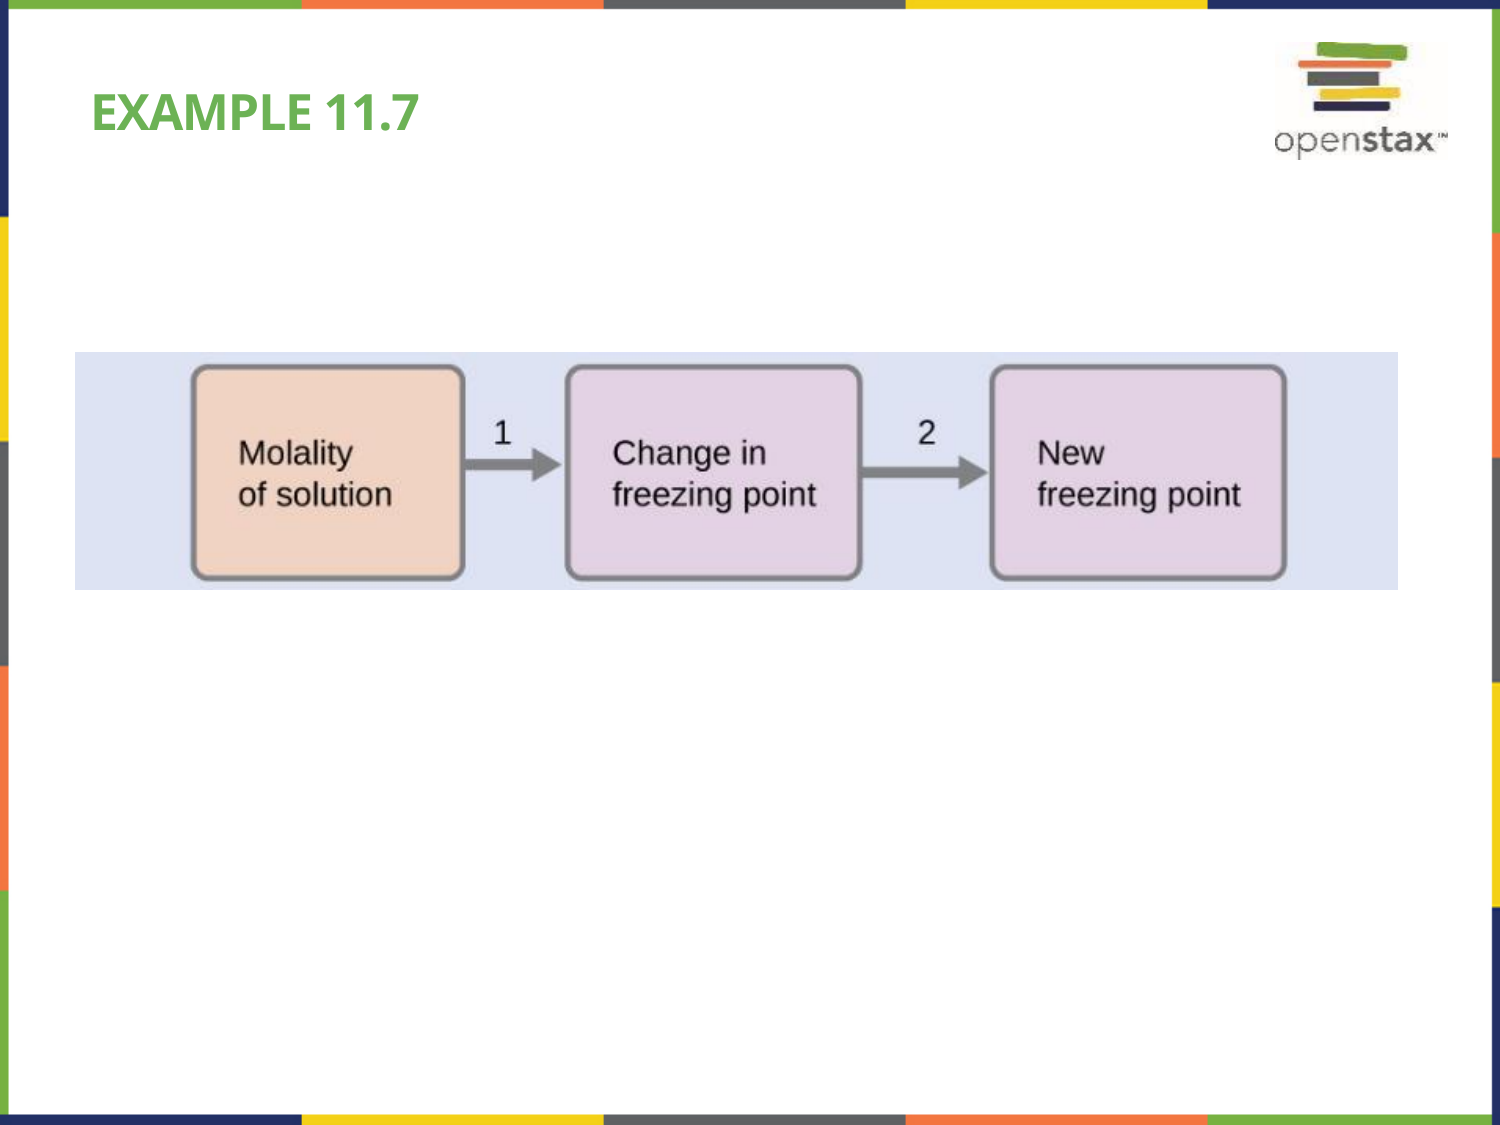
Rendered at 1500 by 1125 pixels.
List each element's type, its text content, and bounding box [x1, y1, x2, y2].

title Example 11.7 [75, 39, 1398, 148]
picture [0, 0, 1500, 1125]
